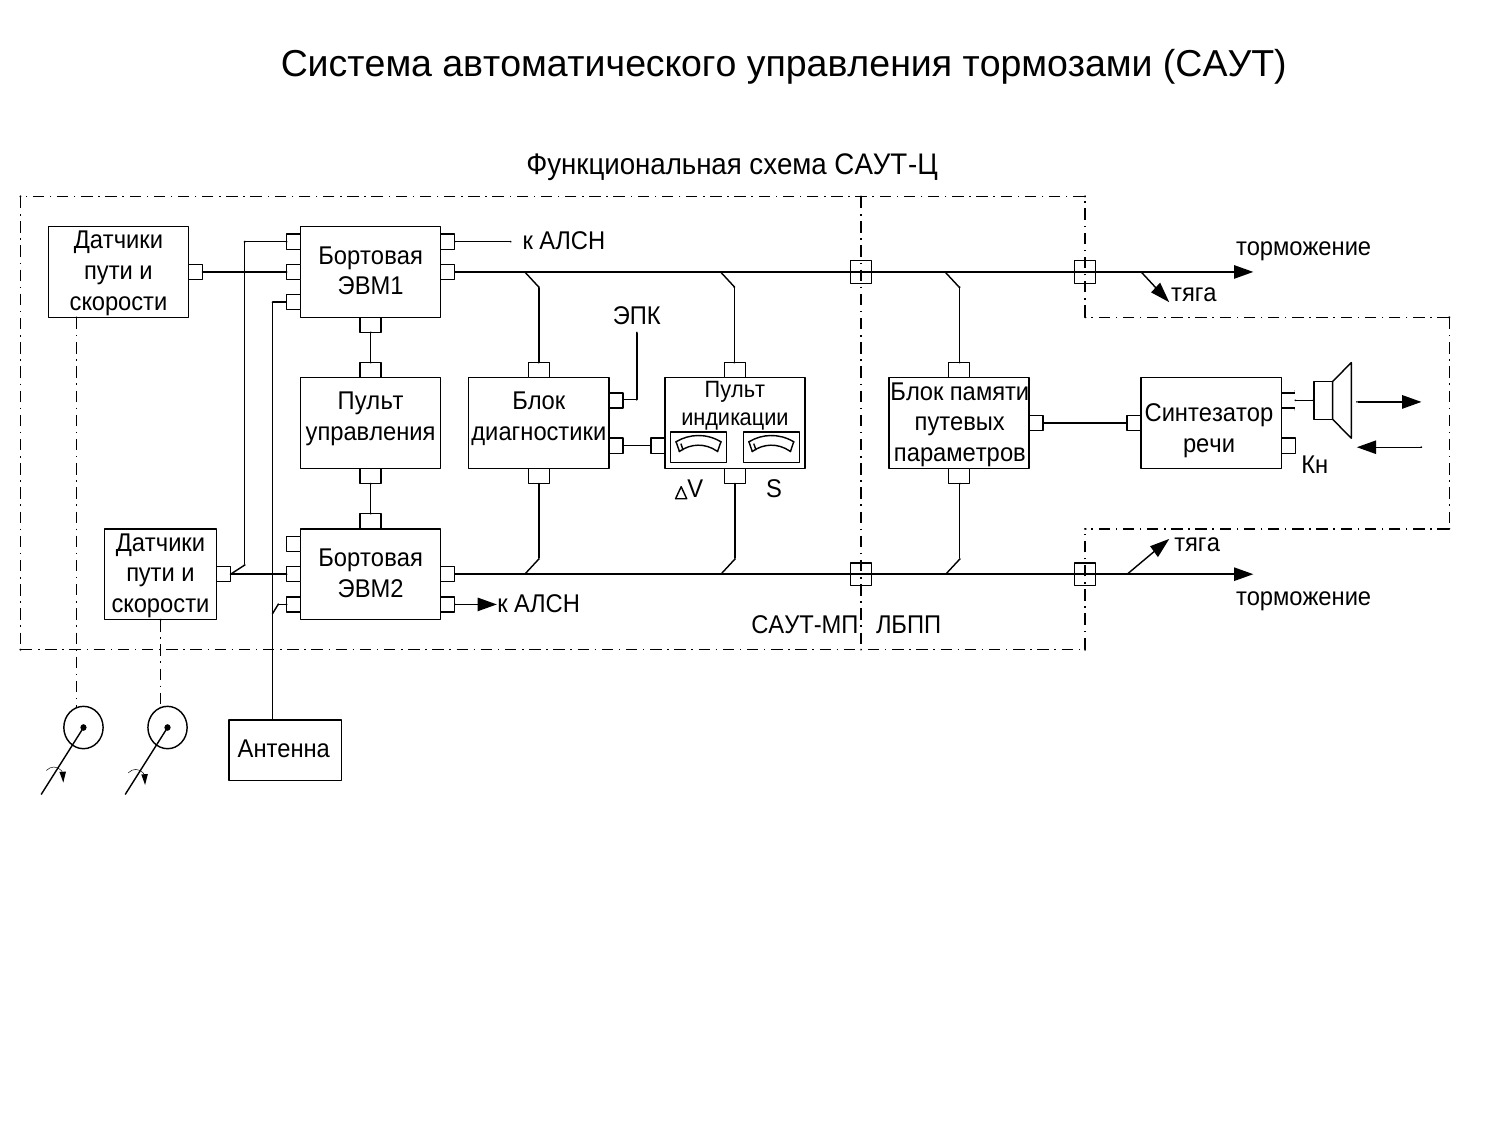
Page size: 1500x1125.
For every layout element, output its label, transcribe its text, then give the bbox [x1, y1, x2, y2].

text_box Система автоматического управления тормозами (САУТ) [265, 30, 1303, 92]
chart [0, 140, 1500, 1125]
